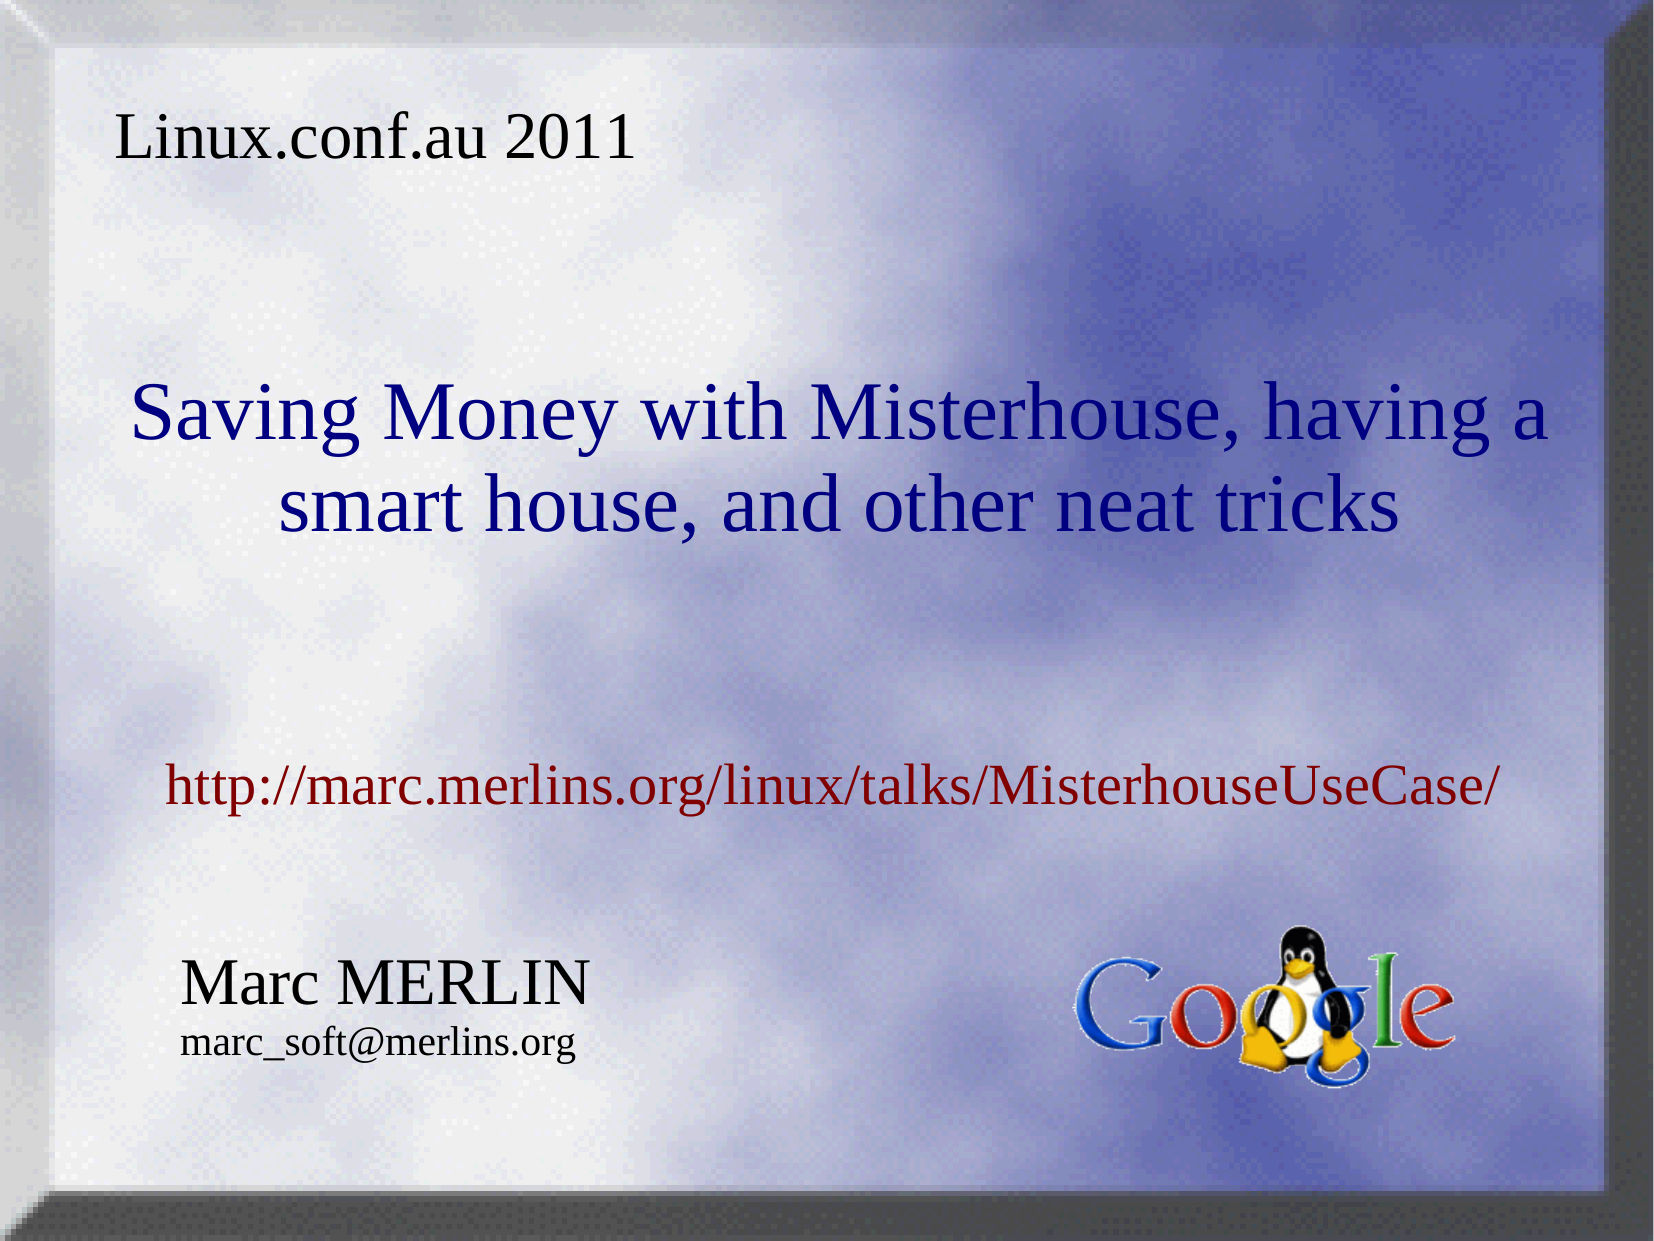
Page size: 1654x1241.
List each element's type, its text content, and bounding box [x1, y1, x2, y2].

title http://marc.merlins.org/linux/talks/MisterhouseUseCase/ [125, 727, 1543, 842]
subtitle Marc MERLIN marc_soft@merlins.org [180, 944, 633, 1080]
title Saving Money with Misterhouse, having a smart house, and other neat tricks [105, 313, 1576, 601]
picture [0, 0, 1654, 1241]
text_box Linux.conf.au 2011 [114, 99, 672, 189]
